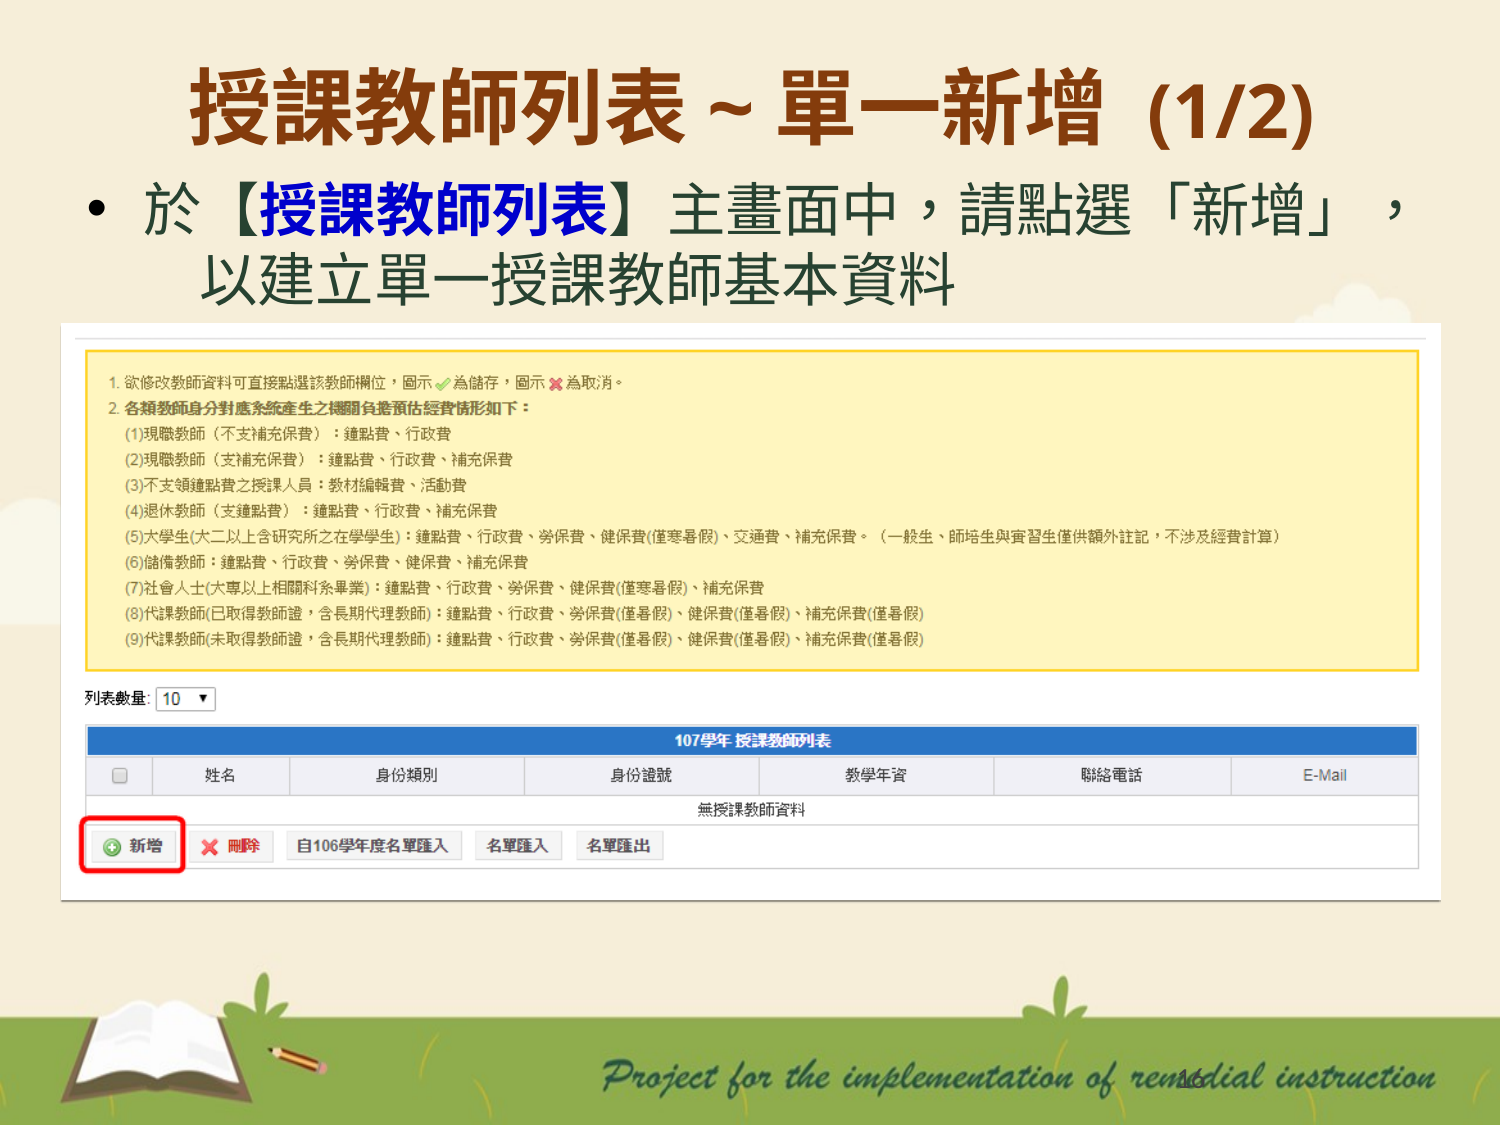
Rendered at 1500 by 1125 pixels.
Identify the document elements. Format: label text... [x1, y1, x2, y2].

text_box 於【授課教師列表】主畫面中，請點選「新增」，以建立單一授課教師基本資料 [72, 178, 1430, 320]
text_box [1161, 1046, 1499, 1107]
title 授課教師列表~單一新增 (1/2) [13, 45, 1491, 178]
picture [75, 337, 1427, 886]
